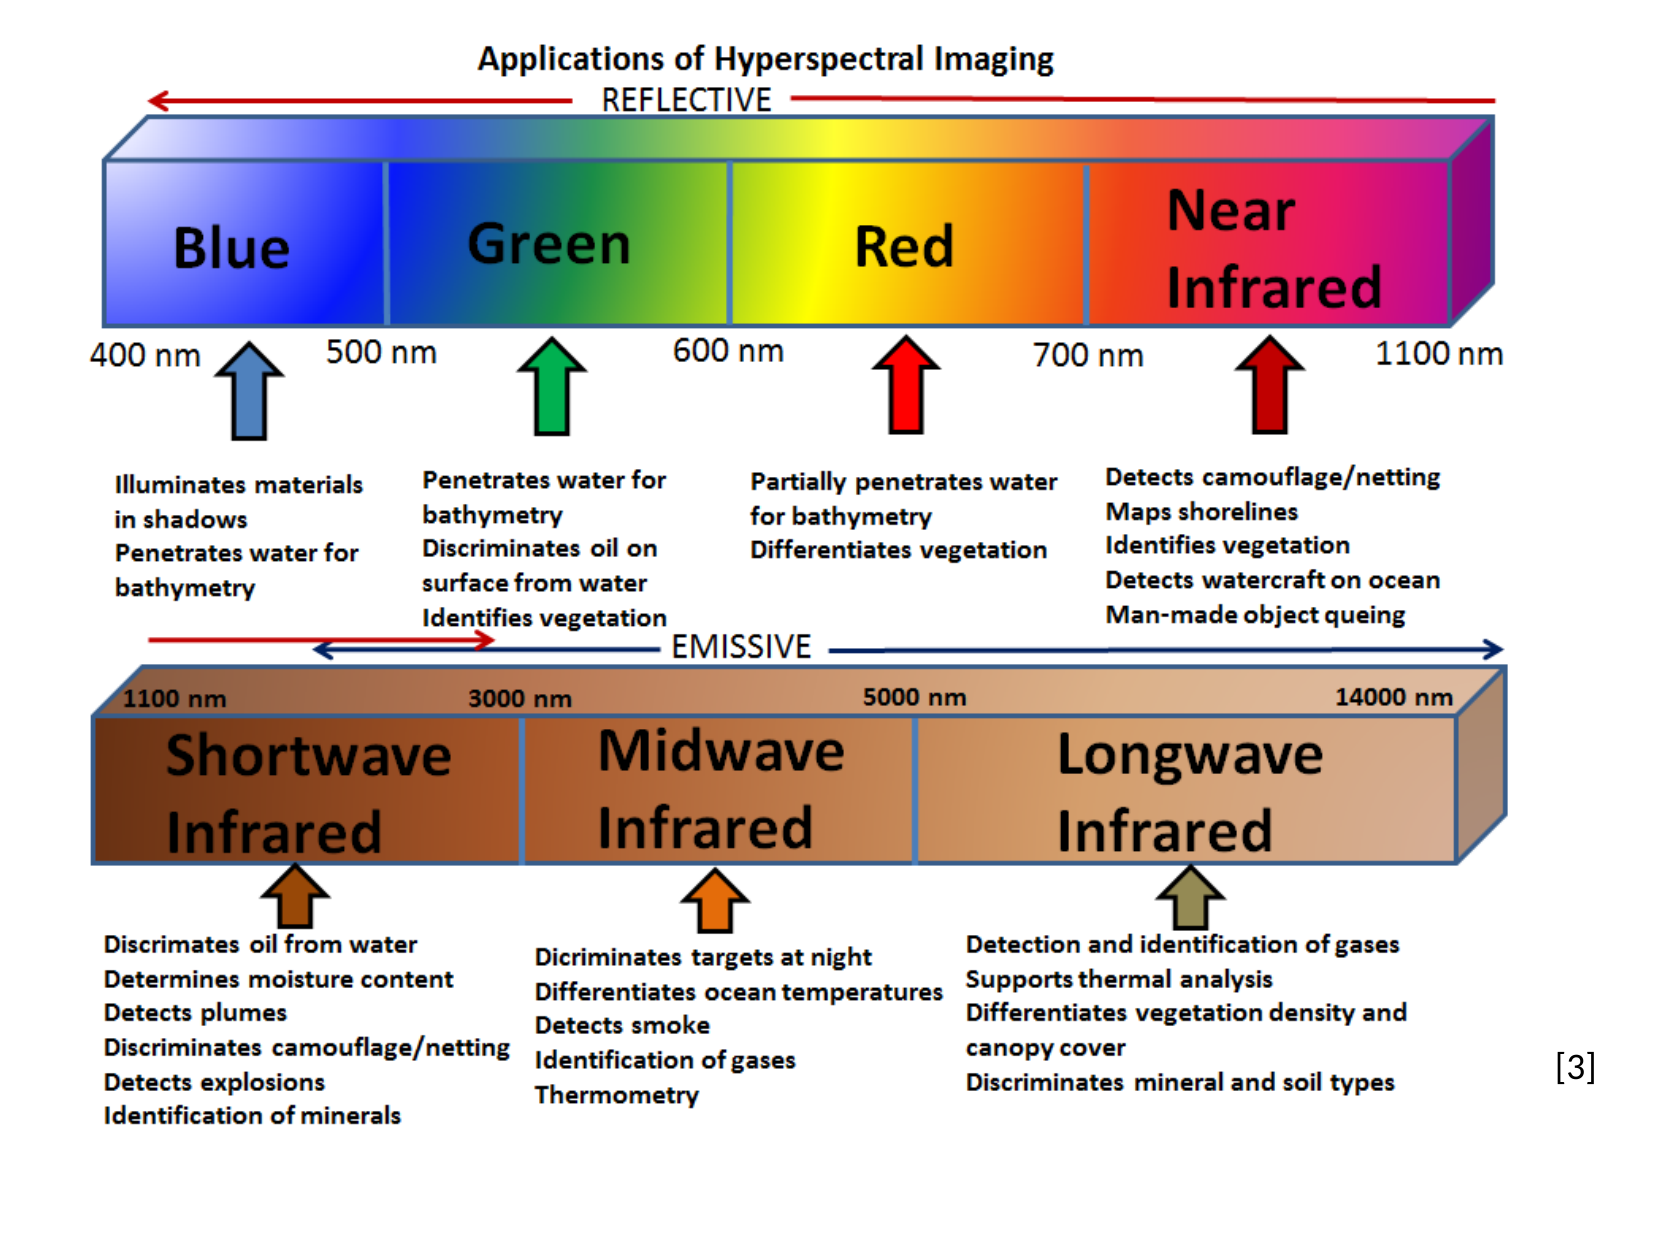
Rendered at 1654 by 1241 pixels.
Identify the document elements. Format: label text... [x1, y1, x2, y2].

picture [72, 37, 1527, 1129]
text_box [3] [1539, 1034, 1614, 1095]
